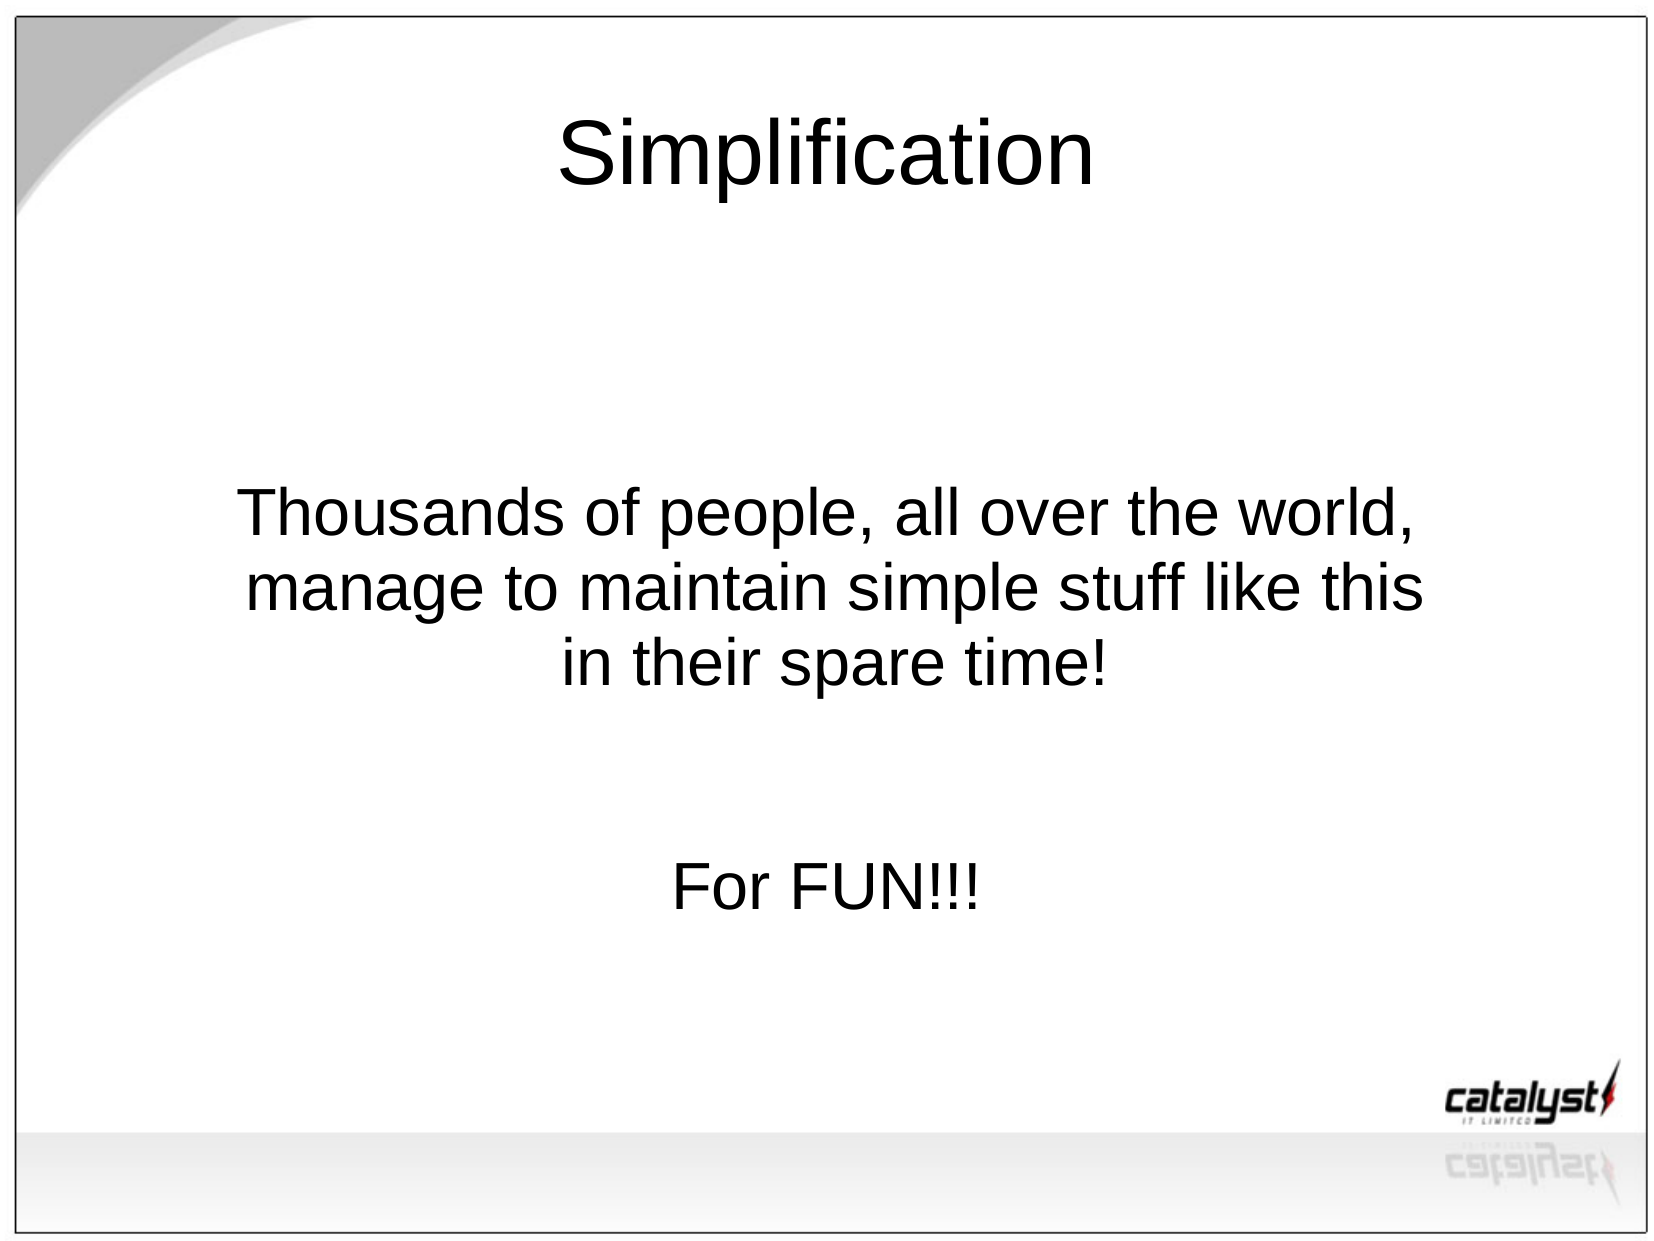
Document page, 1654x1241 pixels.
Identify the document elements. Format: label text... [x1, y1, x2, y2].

subtitle Thousands of people, all over the world, manage to maintain simple stuff like this in their spare time! For FUN!!! [82, 290, 1571, 1109]
title Simplification [82, 49, 1571, 257]
picture [4, 5, 1654, 1241]
